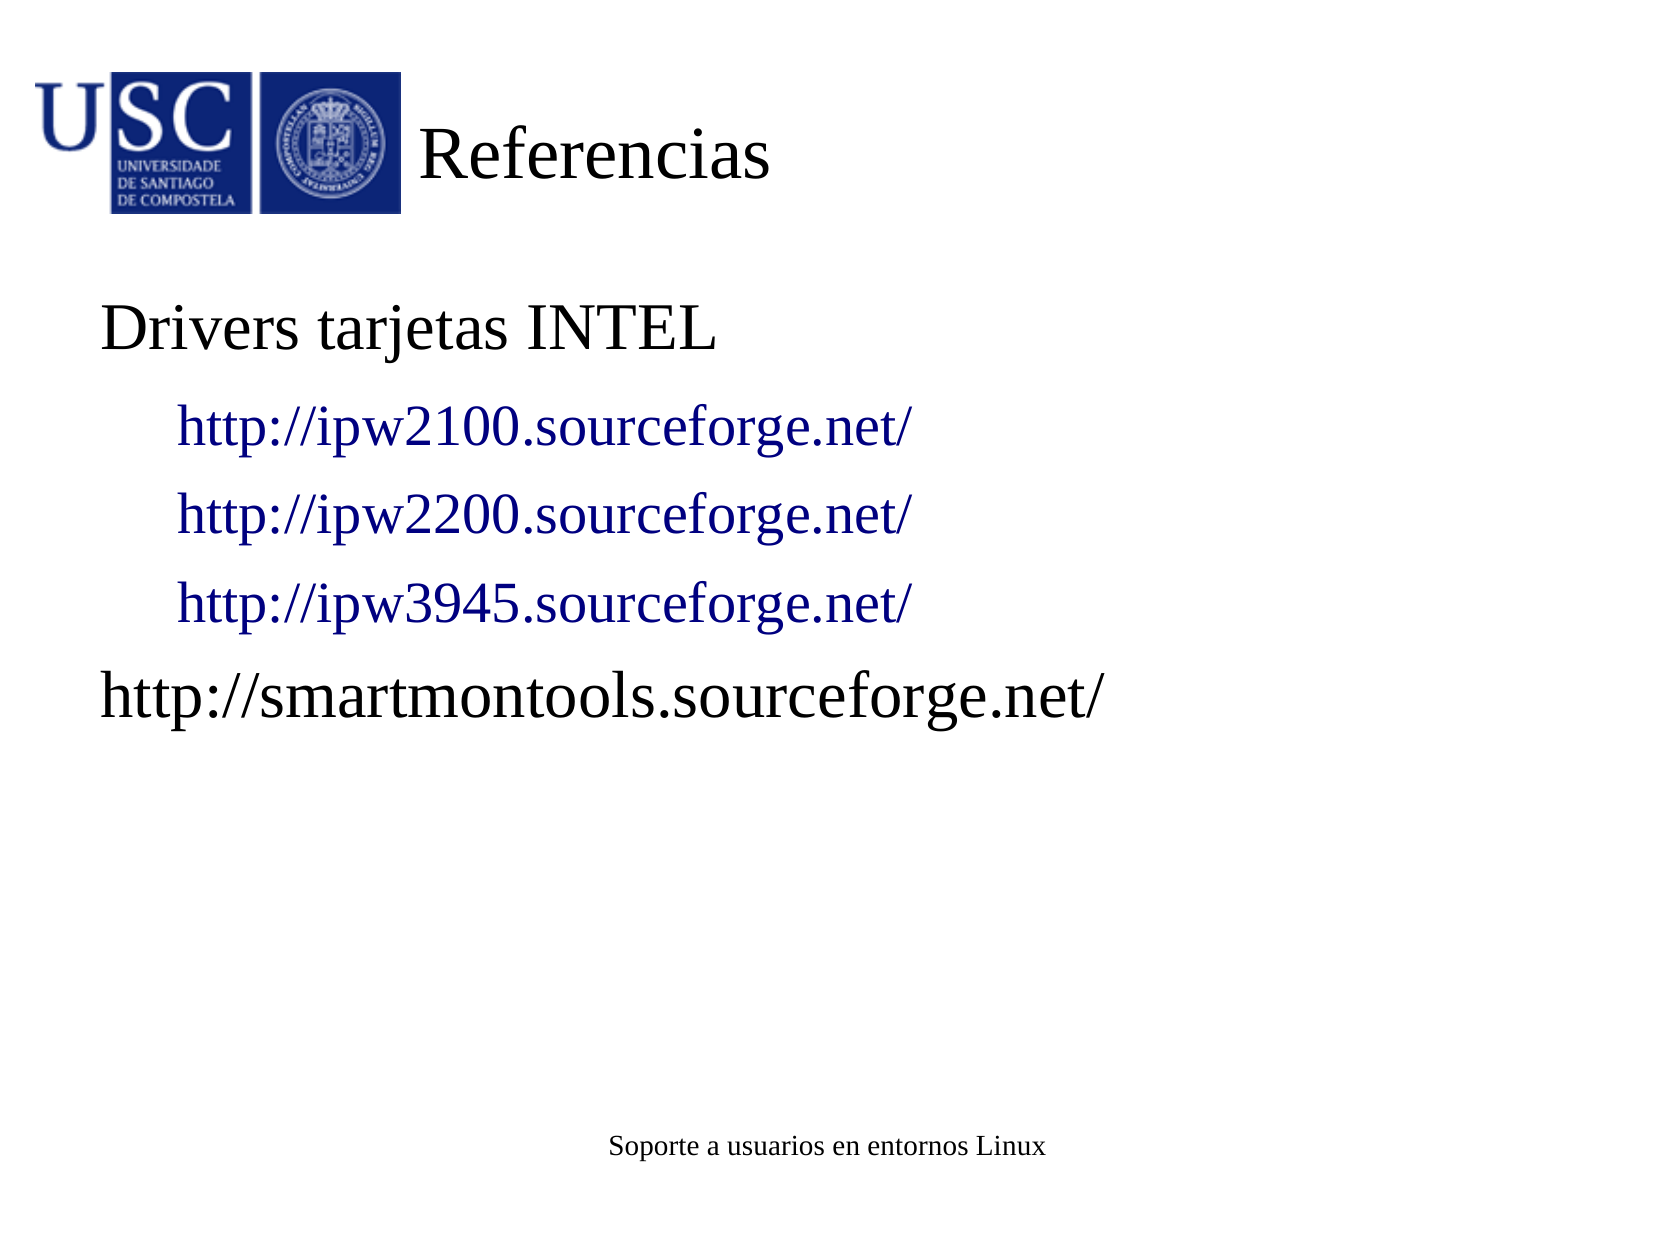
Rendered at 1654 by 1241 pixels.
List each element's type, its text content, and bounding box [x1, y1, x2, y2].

picture [35, 72, 401, 214]
title Referencias [418, 49, 1571, 257]
list Drivers tarjetas INTEL http://ipw2100.sourceforge.net/ http://ipw2200.sourceforge.net/ http://ipw3945.sourceforge.net/ http://smartmontools.sourceforge.net/ [82, 290, 1571, 1109]
